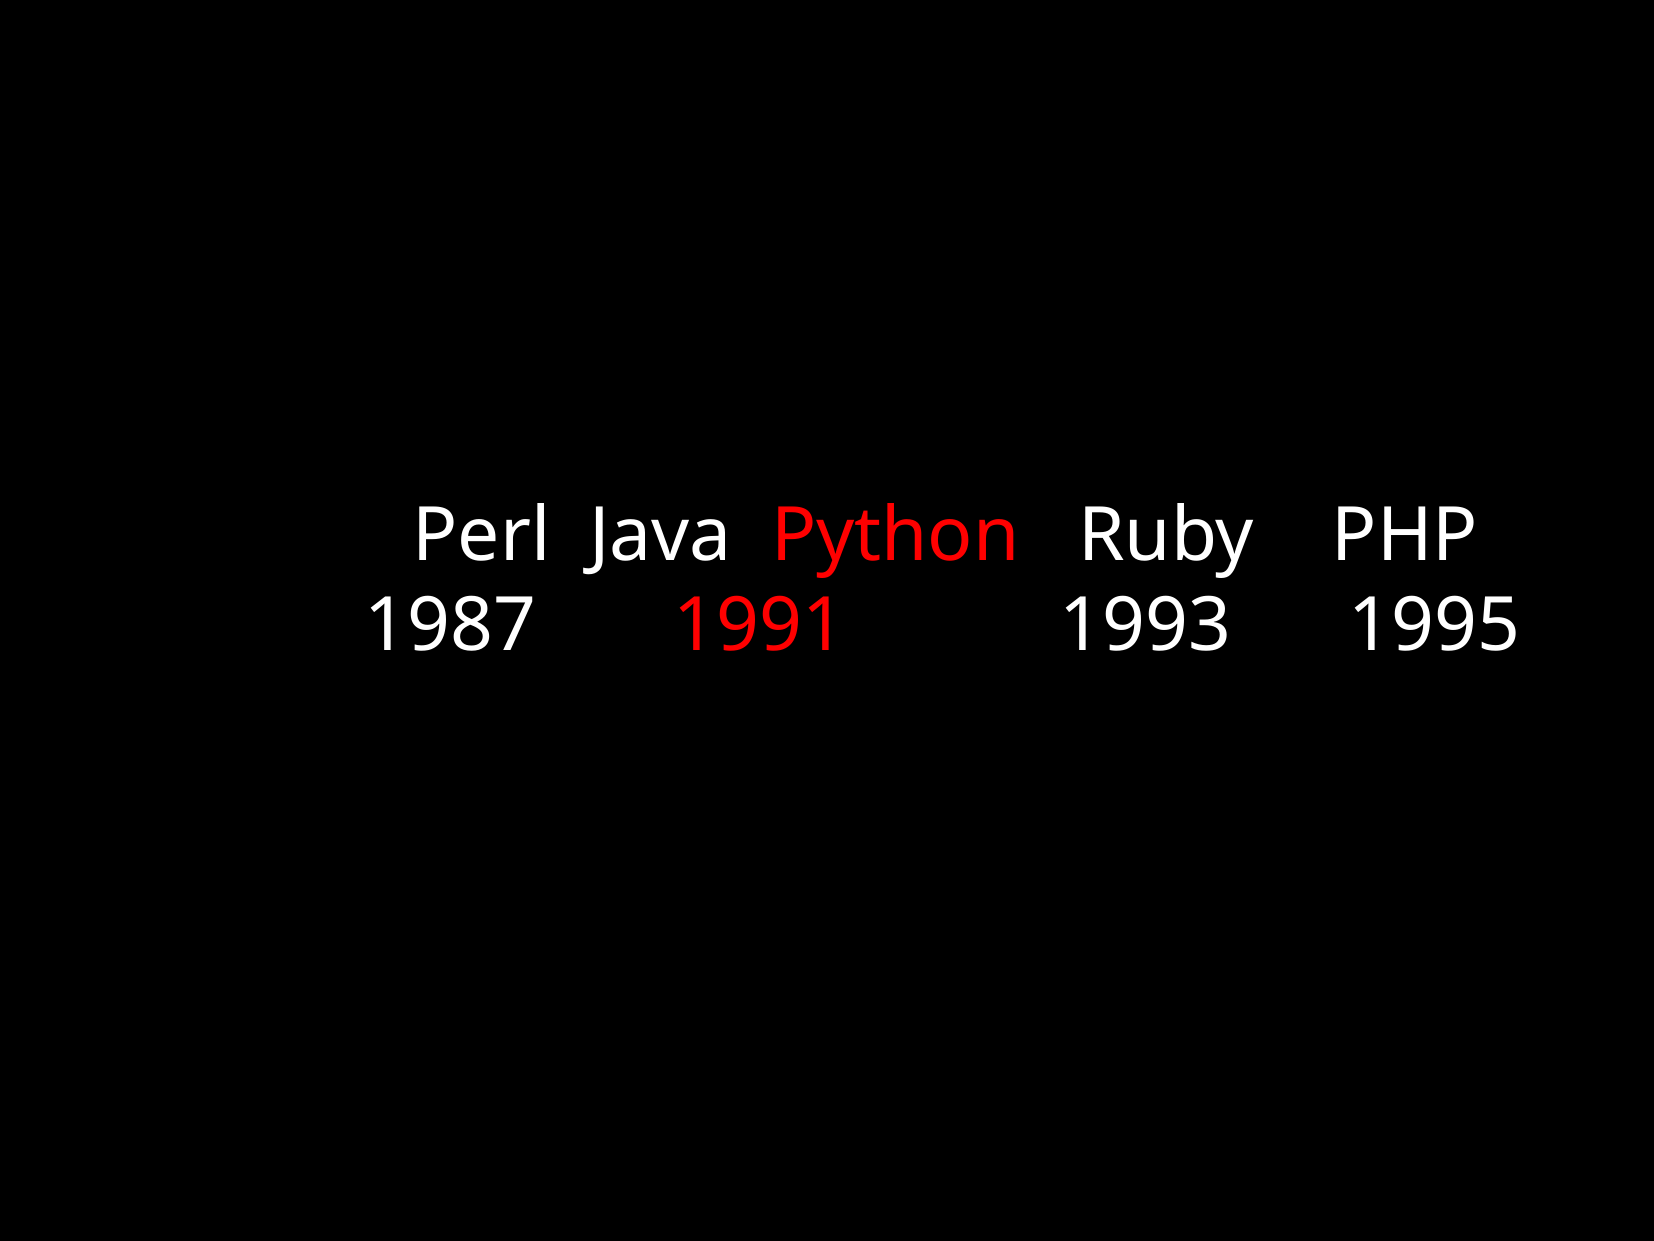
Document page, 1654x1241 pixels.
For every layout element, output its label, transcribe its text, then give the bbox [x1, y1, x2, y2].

text_box Perl Java Python Ruby PHP 1987 1991 1993 1995 [0, 0, 1654, 1241]
